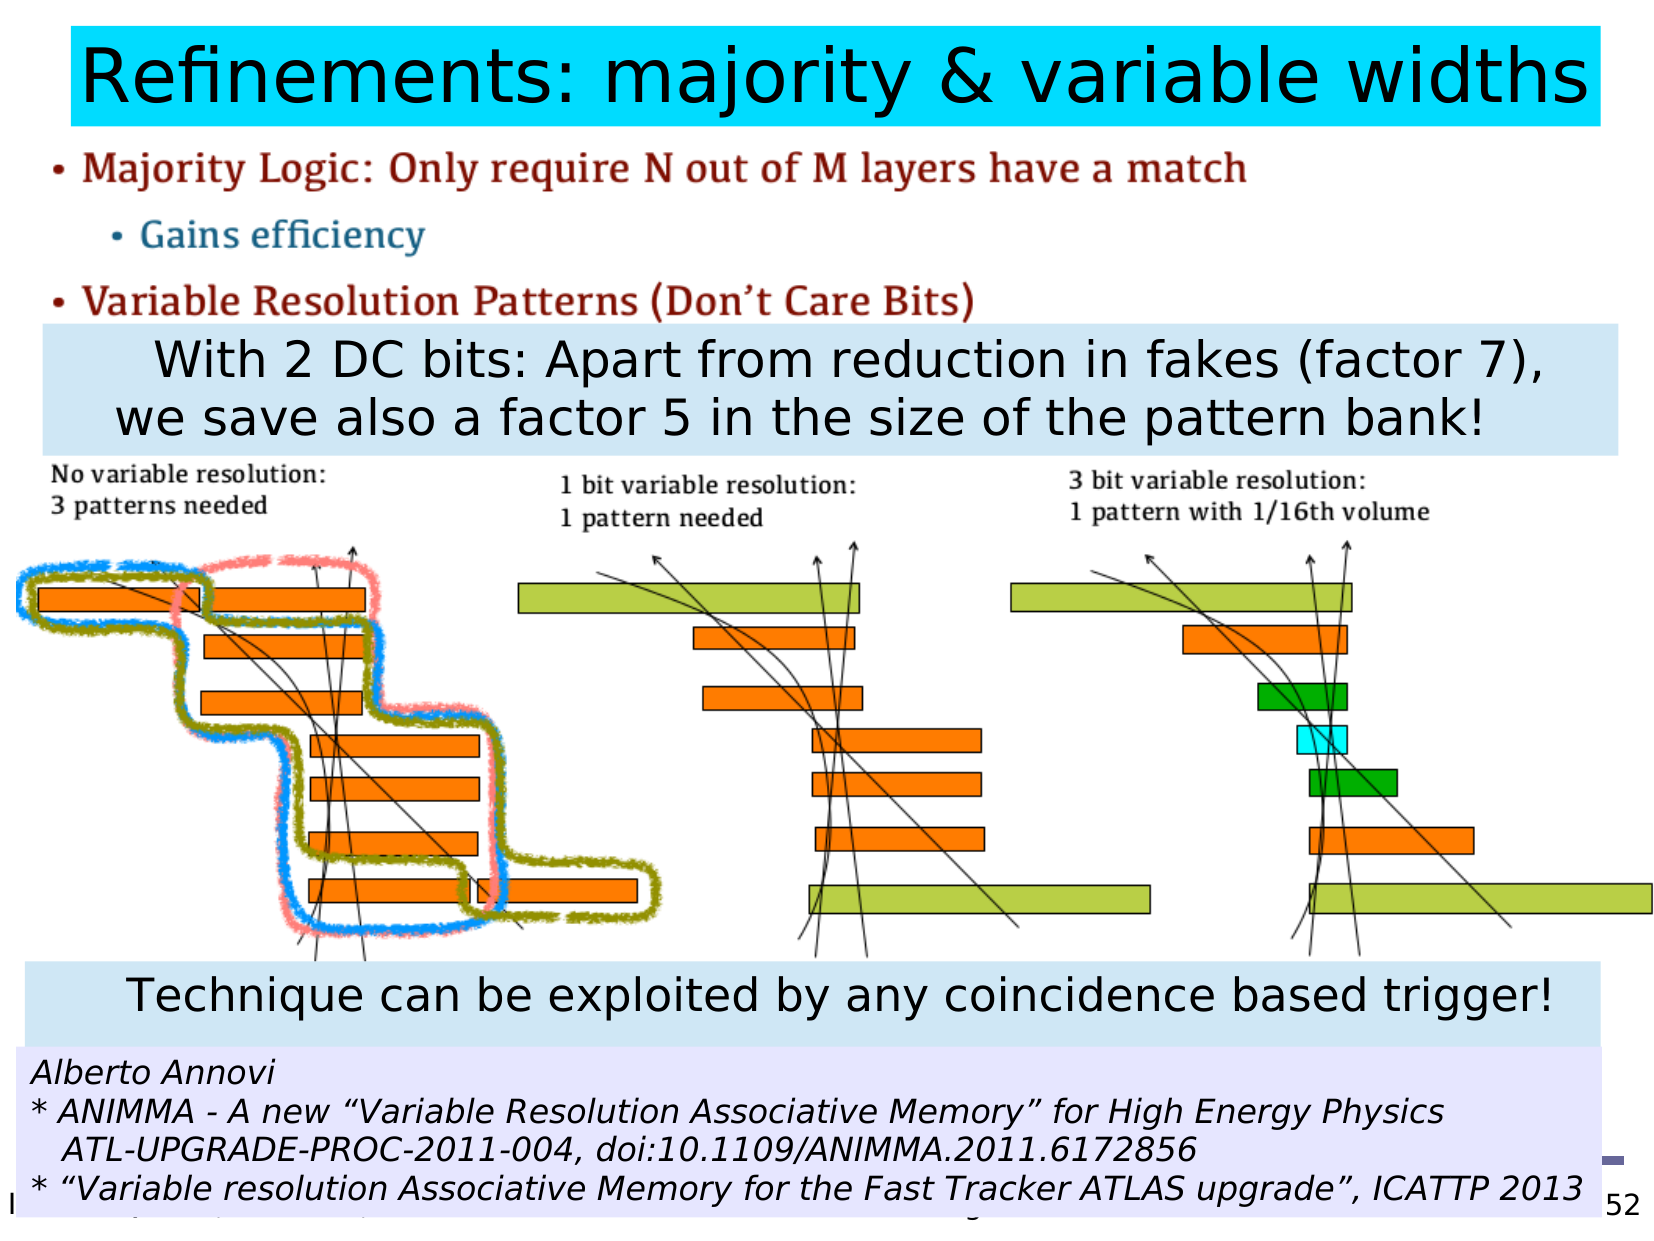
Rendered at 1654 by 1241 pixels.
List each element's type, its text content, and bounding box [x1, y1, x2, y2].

text_box With 2 DC bits: Apart from reduction in fakes (factor 7), we save also a factor 5 in the size of the pattern bank! [42, 323, 1619, 456]
text_box Technique can be exploited by any coincidence based trigger! [24, 961, 1601, 1046]
picture [16, 151, 1654, 1057]
title Refinements: majority & variable widths [70, 25, 1601, 127]
text_box Alberto Annovi * ANIMMA - A new “Variable Resolution Associative Memory” for High Energy Physics ATL-UPGRADE-PROC-2011-004, doi:10.1109/ANIMMA.2011.6172856 * “Variable resolution Associative Memory for the Fast Tracker ATLAS upgrade”, ICATTP 2013 [16, 1046, 1602, 1218]
